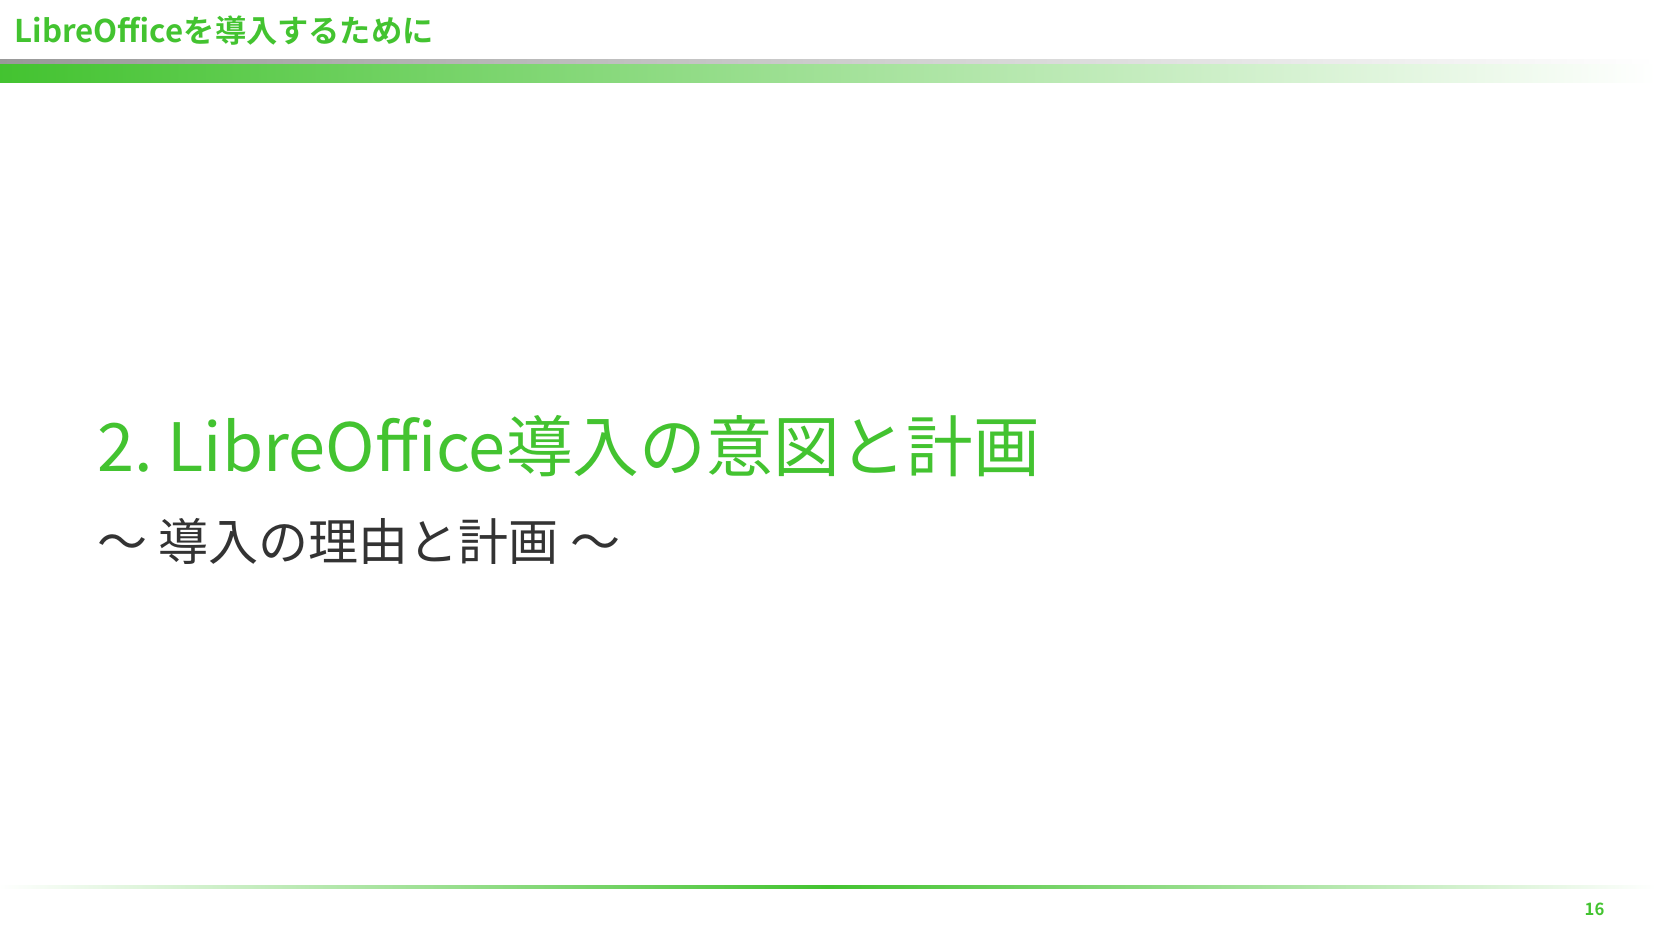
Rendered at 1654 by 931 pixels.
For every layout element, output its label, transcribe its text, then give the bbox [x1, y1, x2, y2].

text_box LibreOfficeを導入するために [0, 0, 1376, 59]
text_box 2. LibreOffice導入の意図と計画 〜 導入の理由と計画 〜 [82, 129, 1565, 839]
text_box <番号> [1535, 888, 1654, 928]
text_box [0, 885, 1654, 889]
text_box [0, 59, 1654, 83]
